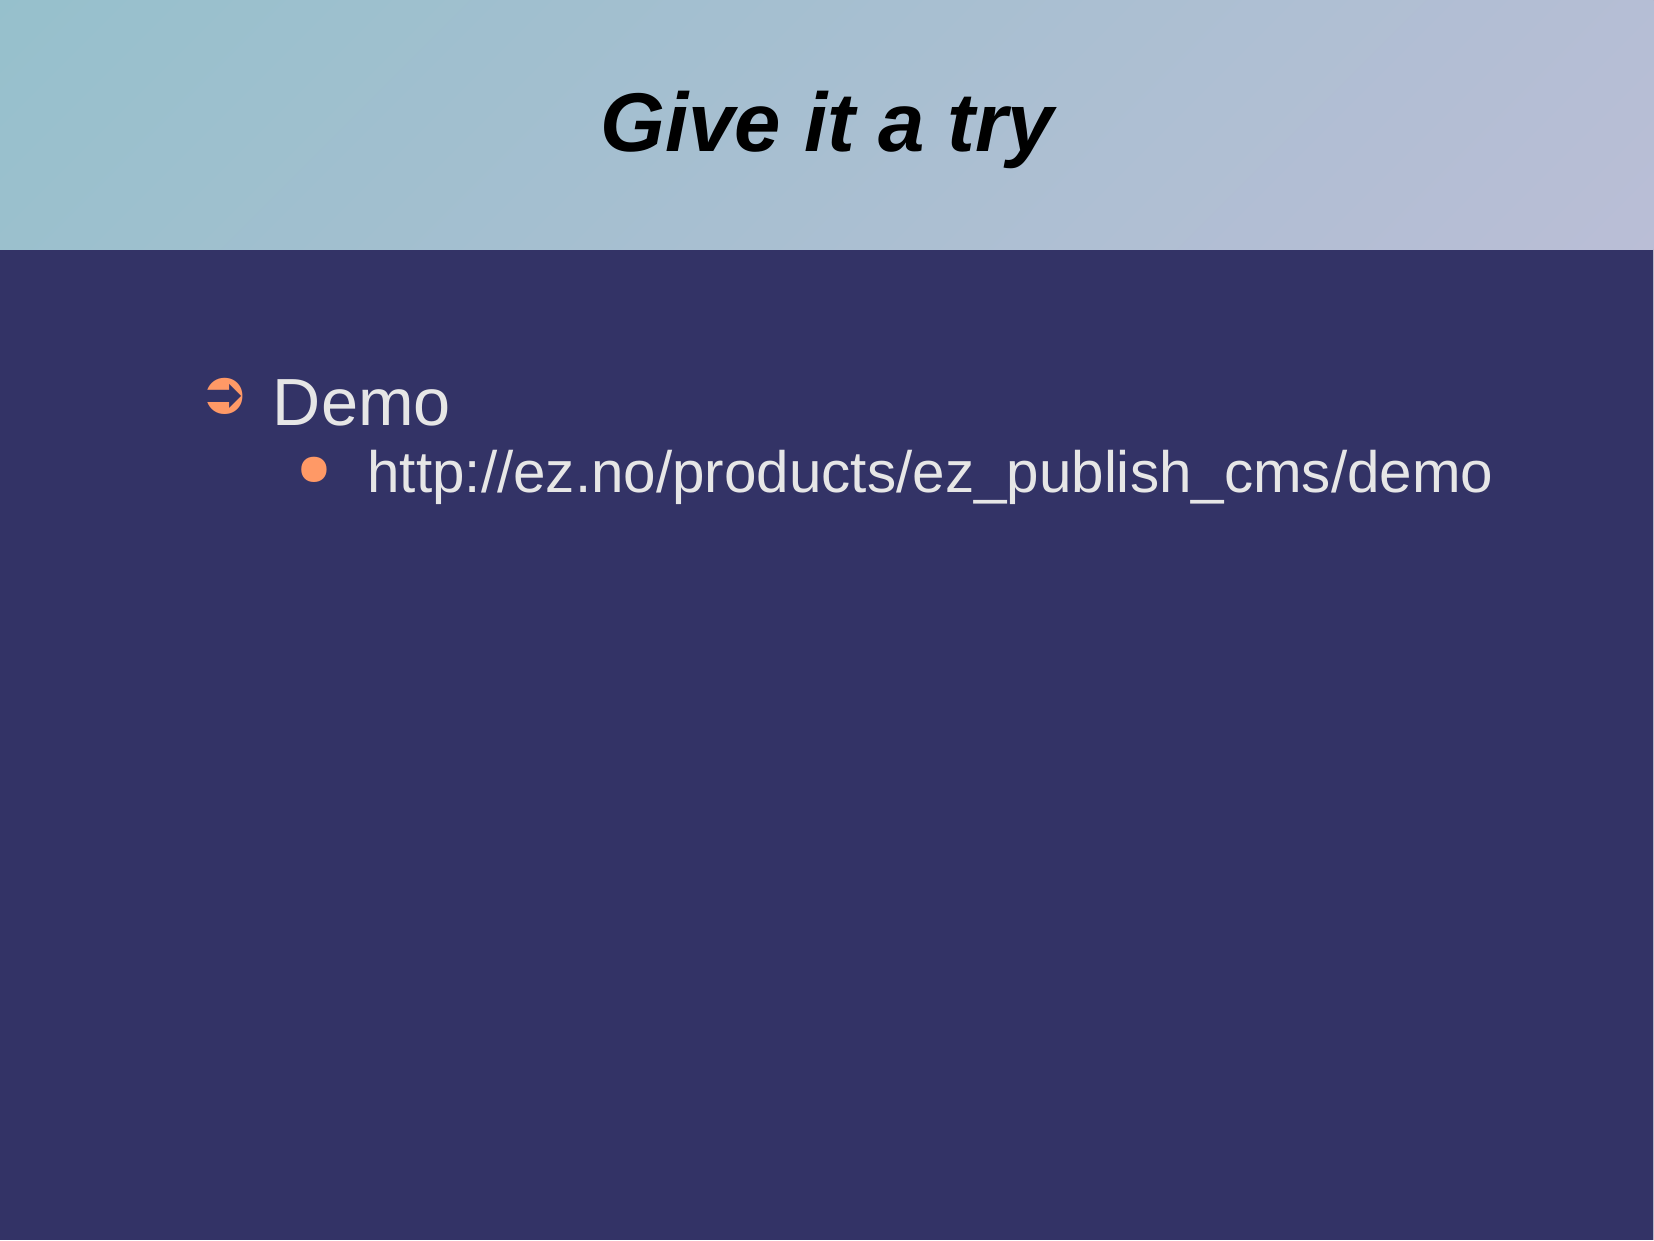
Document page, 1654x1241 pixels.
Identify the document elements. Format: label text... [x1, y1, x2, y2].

title Give it a try [121, 19, 1534, 227]
list Demo http://ez.no/products/ez_publish_cms/demo [178, 364, 1570, 1147]
